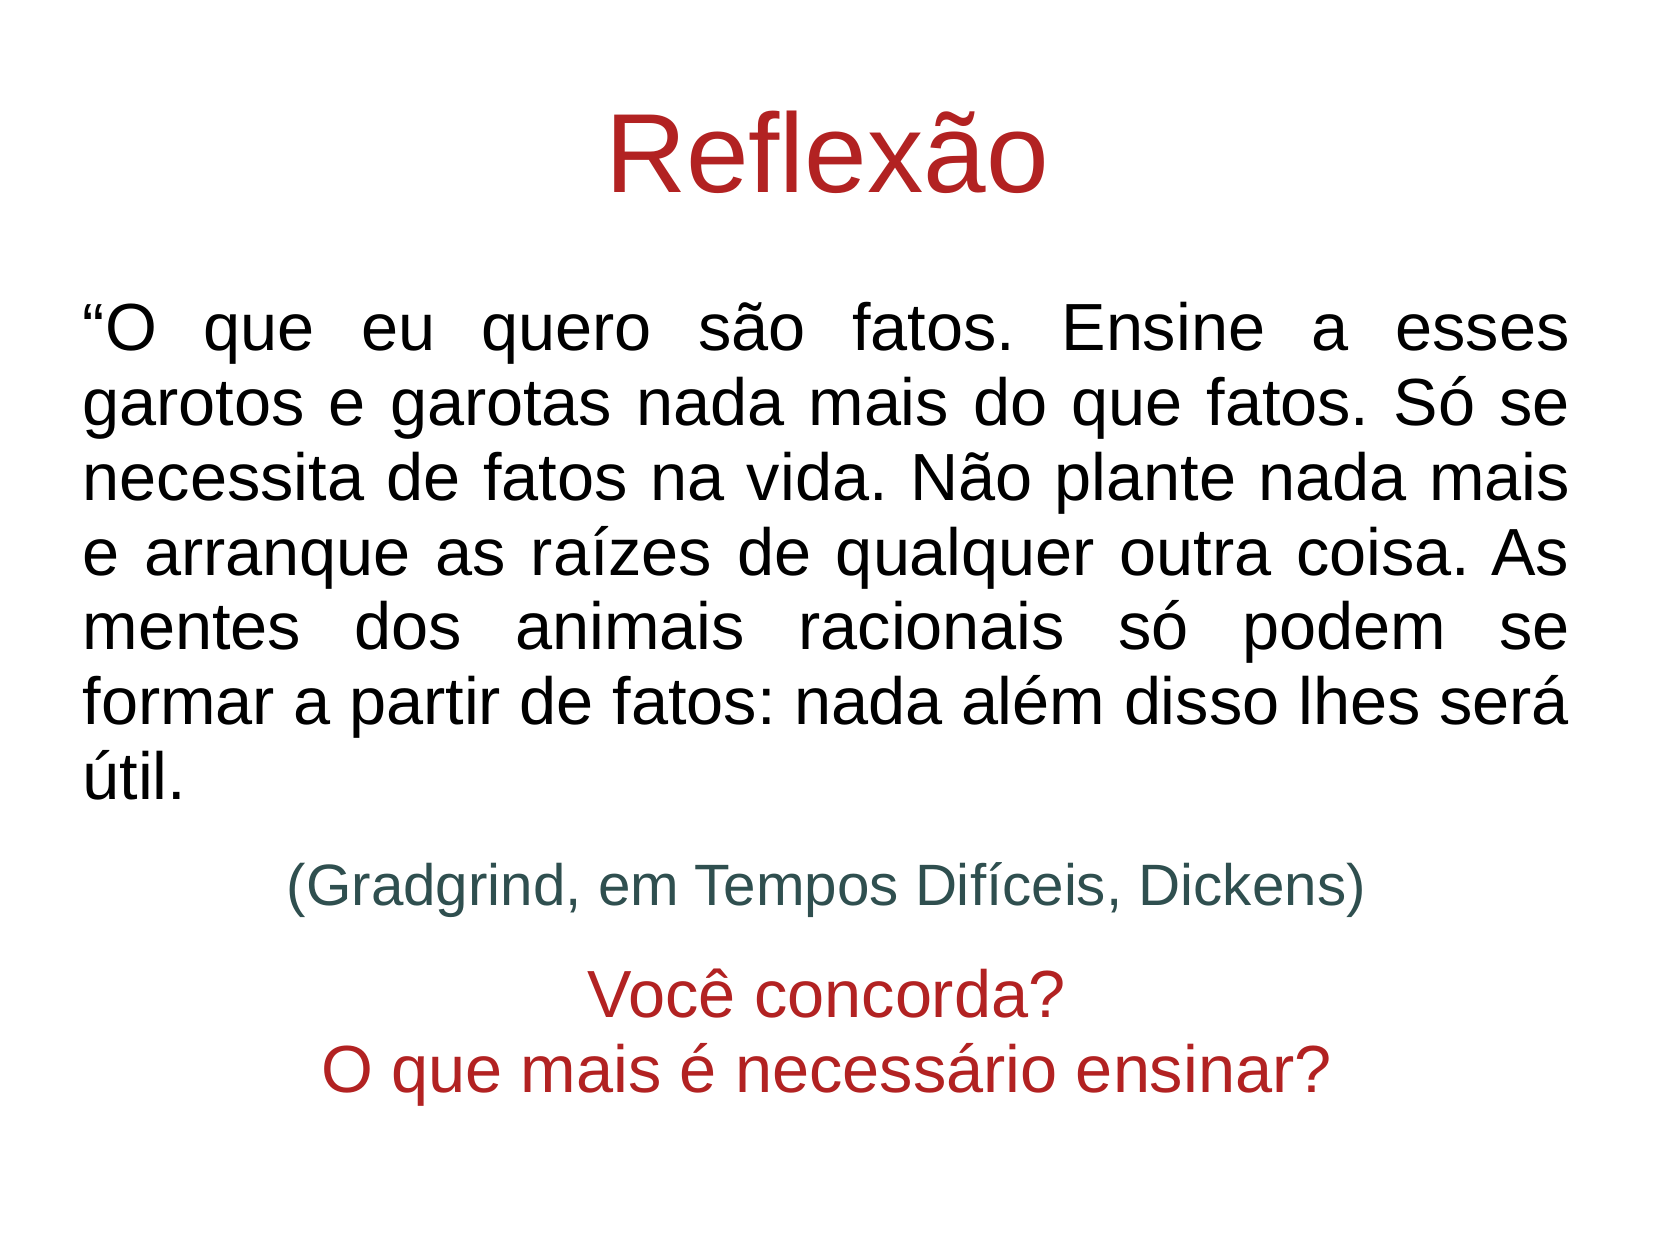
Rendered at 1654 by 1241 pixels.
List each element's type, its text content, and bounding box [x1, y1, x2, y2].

list “O que eu quero são fatos. Ensine a esses garotos e garotas nada mais do que fatos. Só se necessita de fatos na vida. Não plante nada mais e arranque as raízes de qualquer outra coisa. As mentes dos animais racionais só podem se formar a partir de fatos: nada além disso lhes será útil. (Gradgrind, em Tempos Difíceis, Dickens) Você concorda? O que mais é necessário ensinar? [82, 290, 1571, 1010]
title Reflexão [82, 49, 1571, 257]
